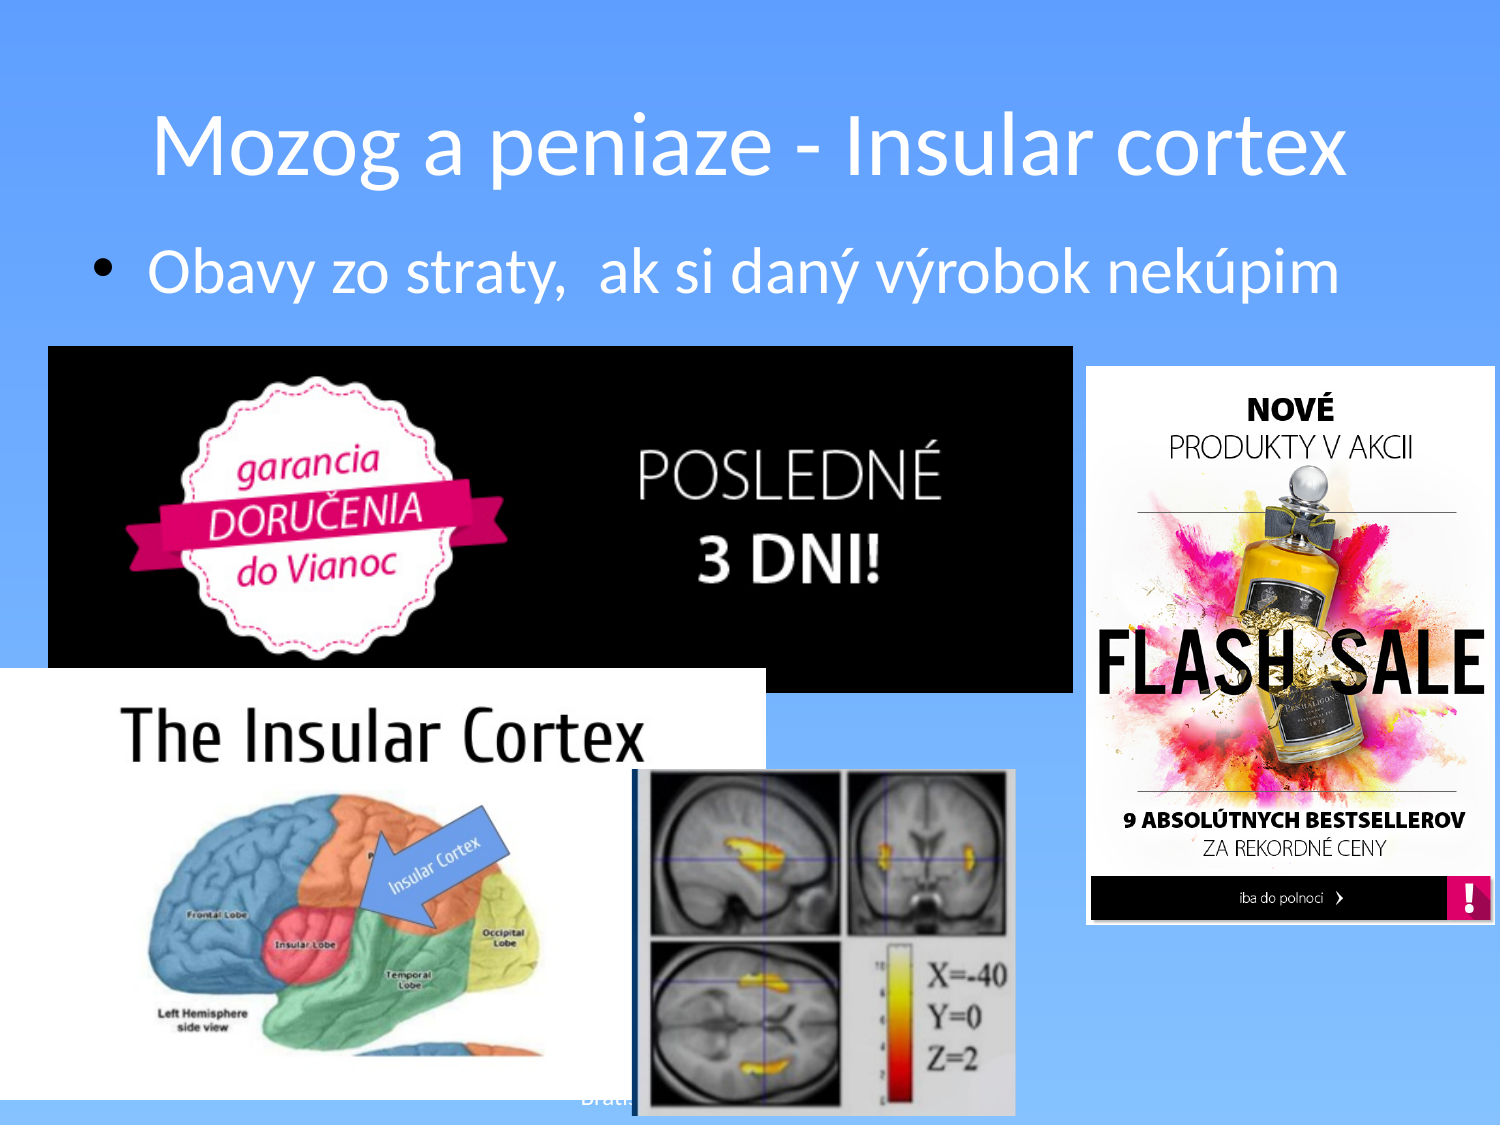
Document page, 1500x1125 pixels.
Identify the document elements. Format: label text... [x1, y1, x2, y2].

title Mozog a peniaze - Insular cortex [75, 45, 1426, 233]
list Obavy zo straty, ak si daný výrobok nekúpim [76, 219, 1427, 315]
picture [1086, 366, 1495, 925]
picture [0, 346, 1073, 1116]
